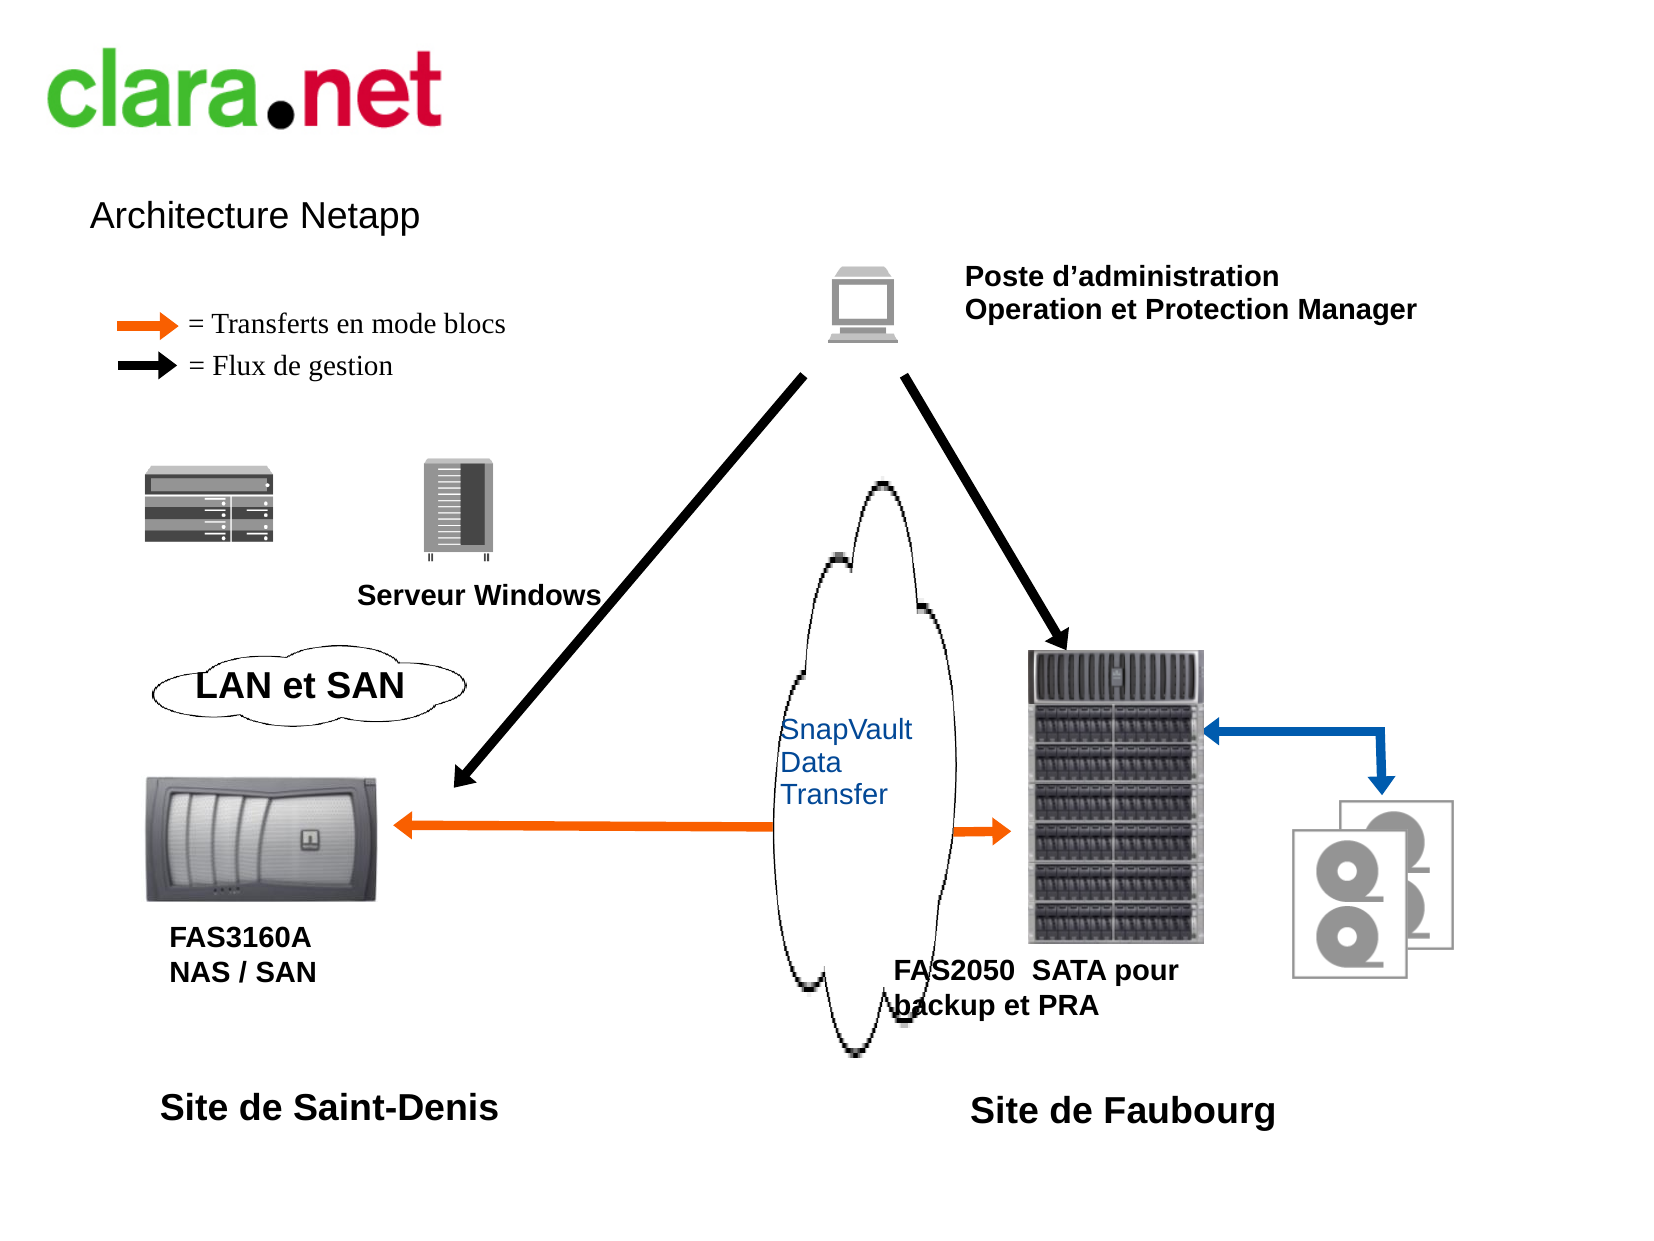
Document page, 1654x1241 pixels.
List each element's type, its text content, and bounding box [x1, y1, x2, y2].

picture [141, 637, 482, 733]
picture [940, 425, 965, 467]
picture [825, 262, 900, 346]
text_box = Flux de gestion [173, 341, 409, 390]
picture [1286, 794, 1463, 984]
text_box LAN et SAN [180, 662, 421, 714]
picture [1028, 650, 1204, 944]
picture [766, 425, 965, 1105]
text_box Site de Faubourg [955, 1087, 1292, 1139]
picture [141, 775, 379, 902]
text_box Architecture Netapp [75, 187, 446, 245]
text_box FAS2050 SATA pour backup et PRA [878, 950, 1315, 1029]
text_box SnapVault Data Transfer [765, 705, 948, 852]
text_box Serveur Windows [342, 575, 617, 652]
text_box = Transferts en mode blocs [173, 299, 522, 348]
text_box Site de Saint-Denis [145, 1084, 515, 1136]
text_box Poste d’administration Operation et Protection Manager [949, 252, 1500, 334]
picture [416, 450, 505, 566]
text_box FAS3160A NAS / SAN [154, 917, 335, 997]
picture [37, 24, 451, 151]
picture [141, 462, 277, 545]
